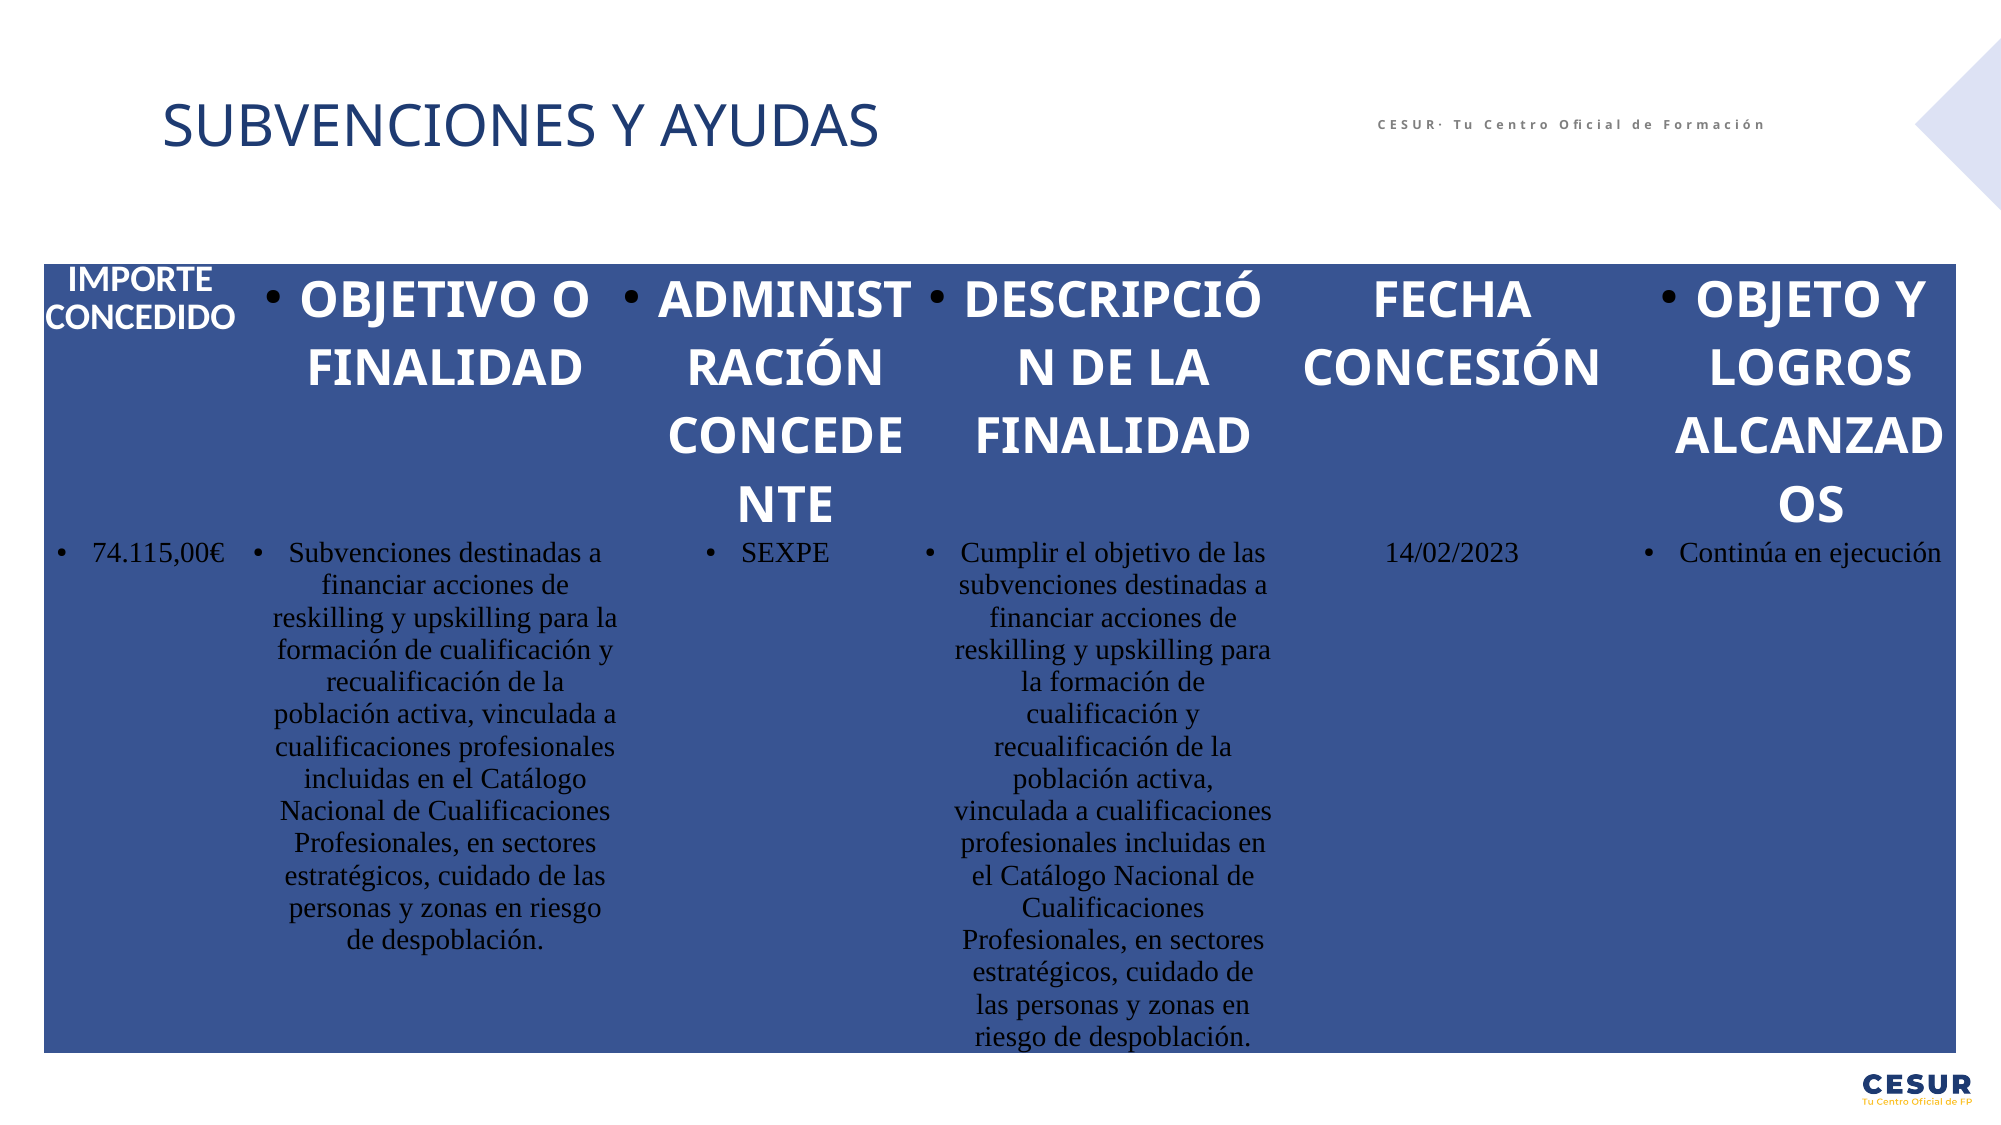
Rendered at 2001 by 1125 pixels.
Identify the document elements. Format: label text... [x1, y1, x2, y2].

table_header ADMINISTRACIÓN CONCEDENTE [618, 264, 917, 537]
table_header FECHA CONCESIÓN [1274, 264, 1630, 537]
table_cell 74.115,00€ [44, 537, 237, 1053]
table_header IMPORTE CONCEDIDO [44, 264, 237, 537]
table_header OBJETO Y LOGROS ALCANZADOS [1630, 264, 1956, 537]
table_cell Cumplir el objetivo de las subvenciones destinadas a financiar acciones de reskilling y upskilling para la formación de cualificación y recualificación de la población activa, vinculada a cualificaciones profesionales incluidas en el Catálogo Nacional de Cualificaciones Profesionales, en sectores estratégicos, cuidado de las personas y zonas en riesgo de despoblación. [917, 537, 1274, 1053]
table_cell 14/02/2023 [1274, 537, 1630, 1053]
title SUBVENCIONES Y AYUDAS [147, 88, 1103, 165]
table_cell Continúa en ejecución [1630, 537, 1956, 1053]
table_cell Subvenciones destinadas a financiar acciones de reskilling y upskilling para la formación de cualificación y recualificación de la población activa, vinculada a cualificaciones profesionales incluidas en el Catálogo Nacional de Cualificaciones Profesionales, en sectores estratégicos, cuidado de las personas y zonas en riesgo de despoblación. [237, 537, 618, 1053]
table_header OBJETIVO O FINALIDAD [237, 264, 618, 537]
table_cell SEXPE [618, 537, 917, 1053]
table_header DESCRIPCIÓN DE LA FINALIDAD [917, 264, 1274, 537]
